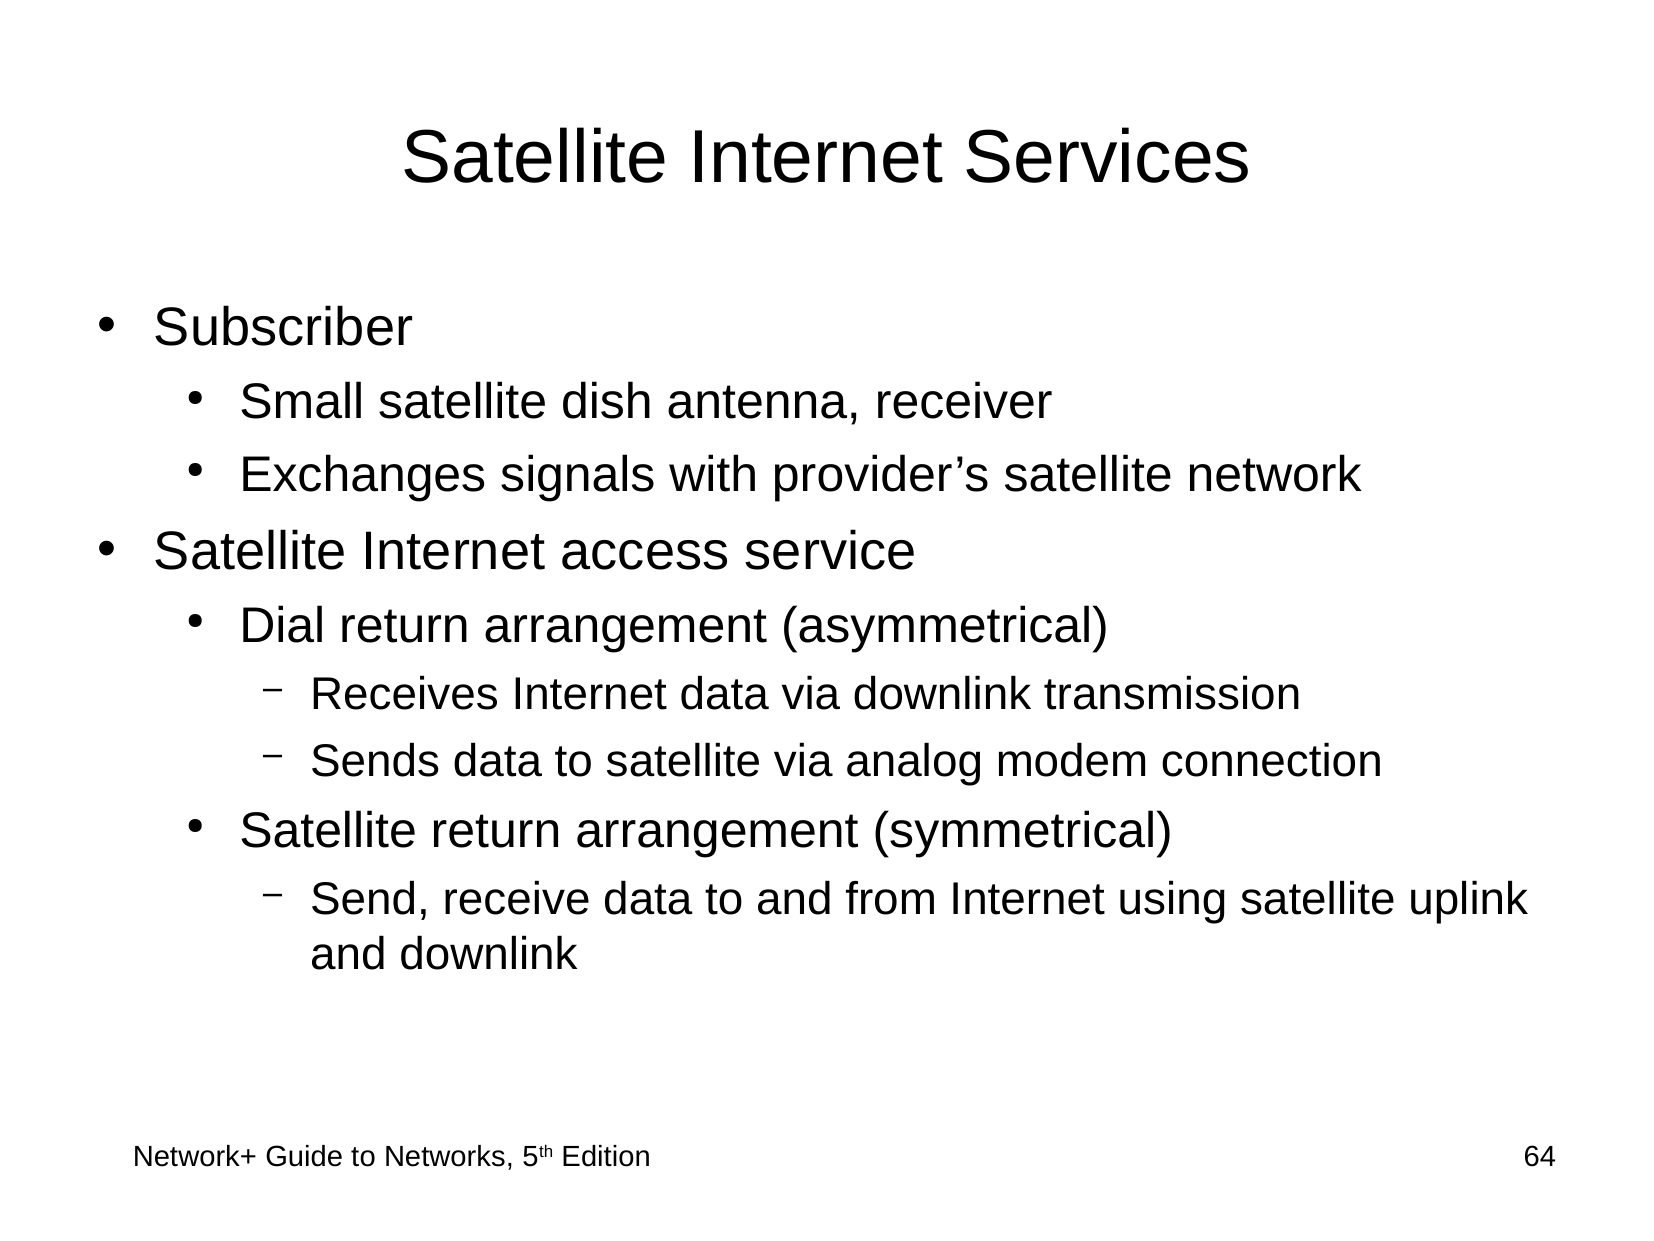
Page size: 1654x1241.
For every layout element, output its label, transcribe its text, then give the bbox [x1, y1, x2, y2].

title Satellite Internet Services [82, 49, 1571, 257]
text_box <number> [1185, 1129, 1571, 1216]
list Subscriber Small satellite dish antenna, receiver Exchanges signals with provider’s satellite network Satellite Internet access service Dial return arrangement (asymmetrical) Receives Internet data via downlink transmission Sends data to satellite via analog modem connection Satellite return arrangement (symmetrical) Send, receive data to and from Internet using satellite uplink and downlink [82, 283, 1571, 1103]
text_box Network+ Guide to Networks, 5th Edition [82, 1129, 1089, 1216]
